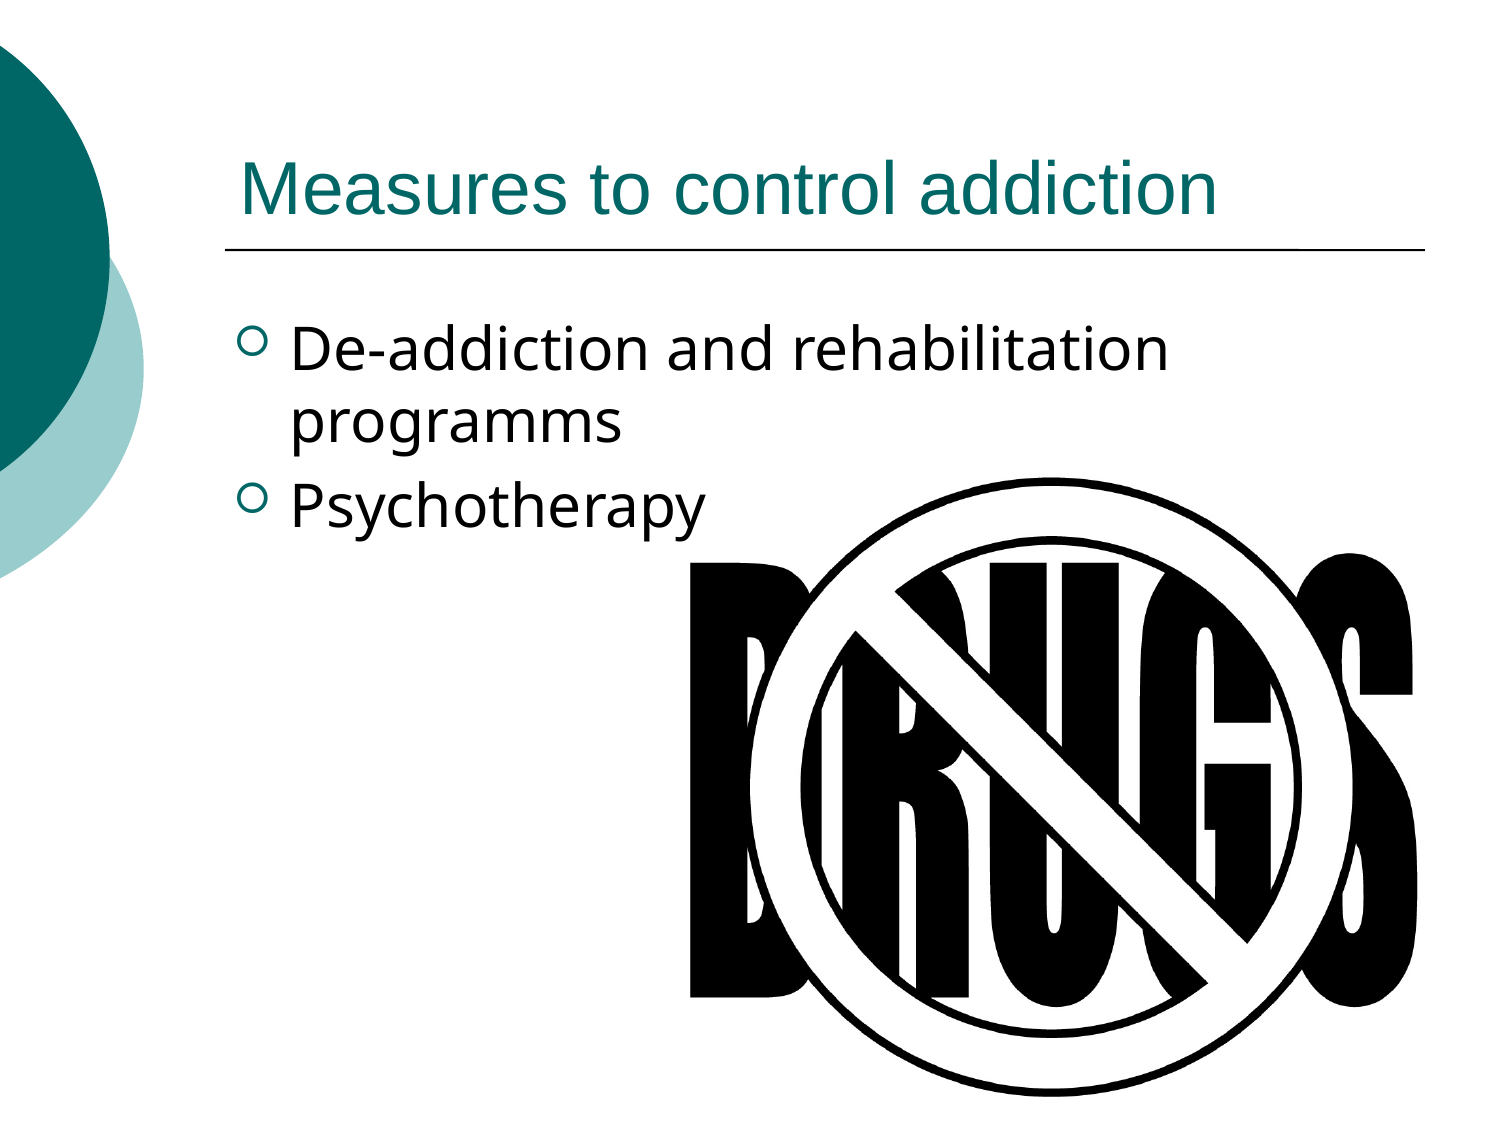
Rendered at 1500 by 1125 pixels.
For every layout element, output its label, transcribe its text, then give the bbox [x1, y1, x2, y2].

title Measures to control addiction [224, 49, 1425, 237]
picture [643, 385, 1459, 1125]
list De-addiction and rehabilitation programms Psychotherapy [218, 302, 1419, 978]
